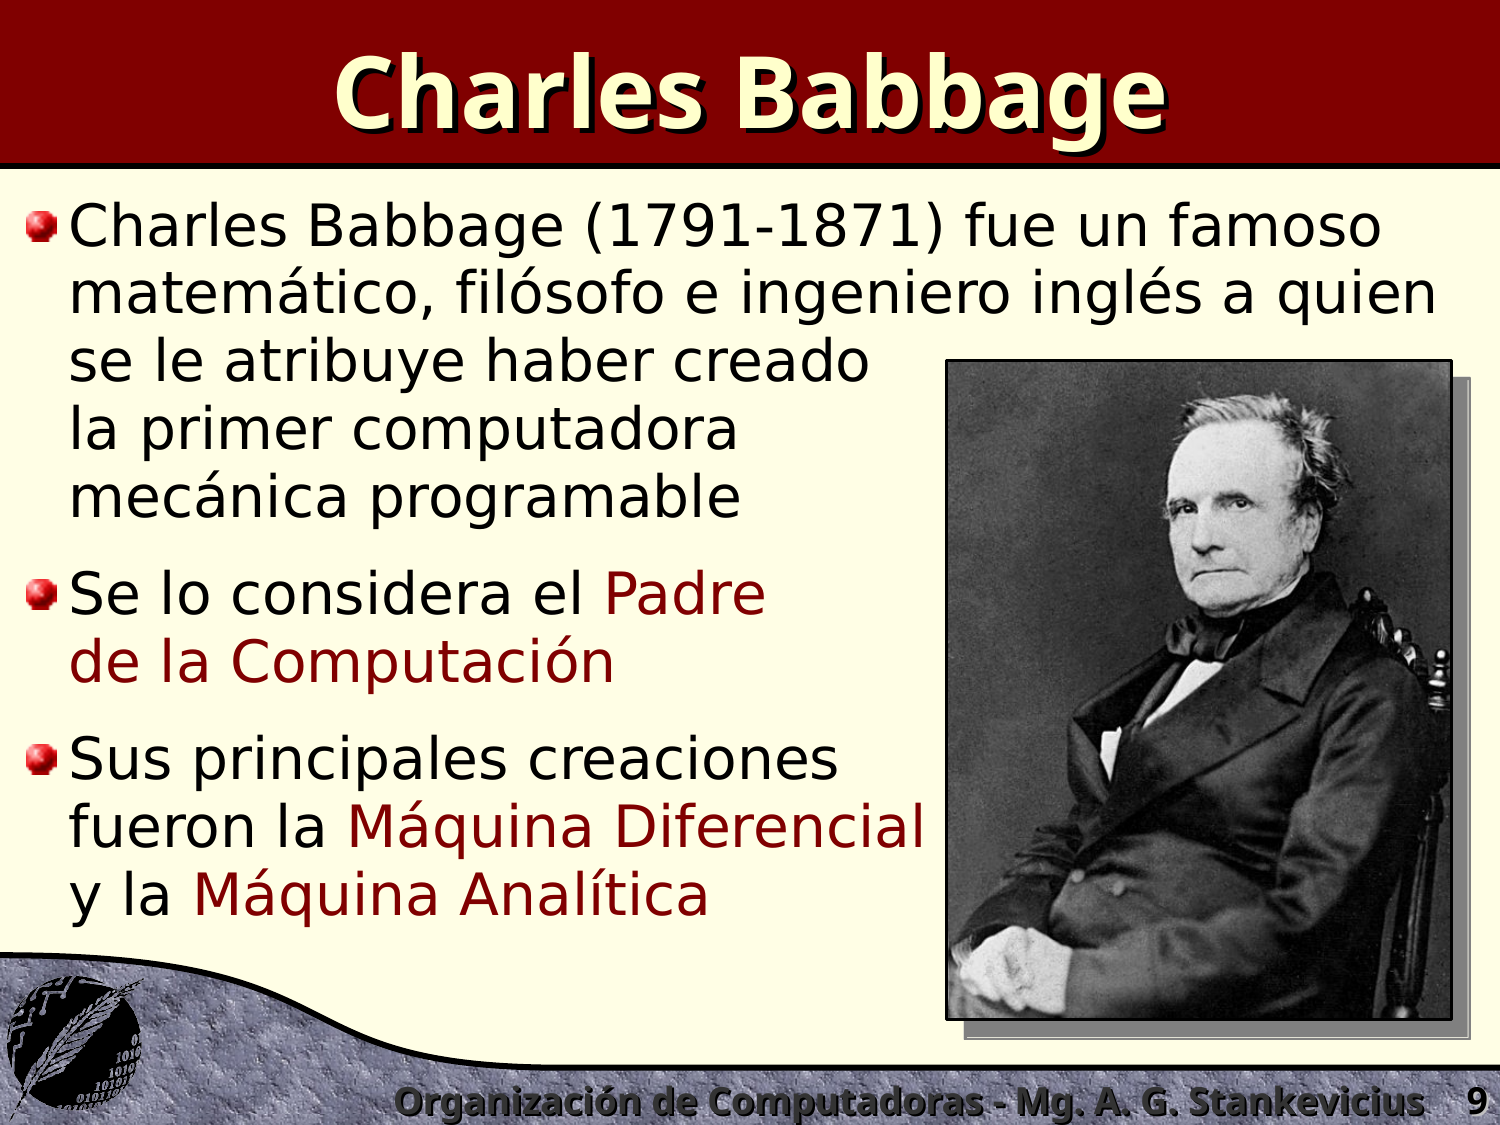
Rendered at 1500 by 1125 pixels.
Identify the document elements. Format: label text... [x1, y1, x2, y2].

picture [802, 1100, 806, 1110]
picture [948, 361, 1450, 1019]
picture [1058, 1100, 1065, 1110]
picture [448, 1100, 455, 1110]
list Charles Babbage (1791-1871) fue un famoso matemático, filósofo e ingeniero inglés a quien se le atribuye haber creado la primer computadora mecánica programable Se lo considera el Padre de la Computación Sus principales creaciones fueron la Máquina Diferencial y la Máquina Analítica [11, 192, 1486, 935]
title Charles Babbage [15, 5, 1485, 160]
picture [0, 959, 1500, 1125]
